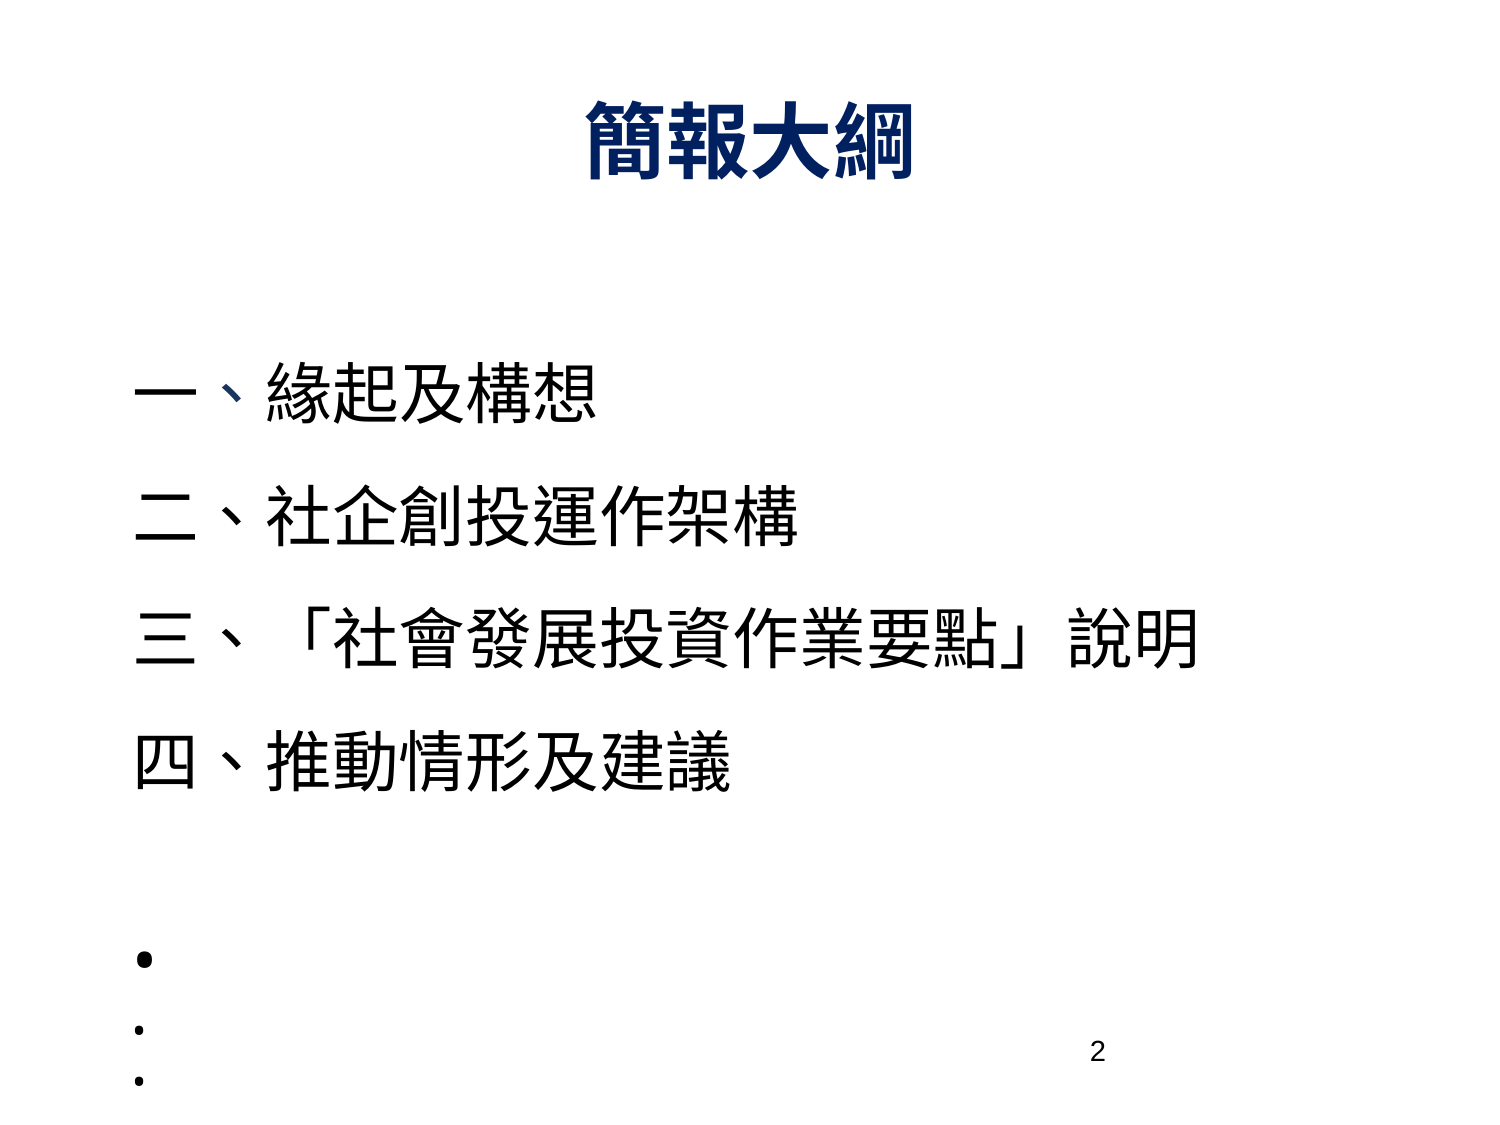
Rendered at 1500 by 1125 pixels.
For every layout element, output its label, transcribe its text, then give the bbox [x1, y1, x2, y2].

list 一、緣起及構想 二、社企創投運作架構 三、「社會發展投資作業要點」說明 四、推動情形及建議 [117, 317, 1383, 1025]
title 簡報大綱 [75, 45, 1426, 233]
text_box 1 [1074, 1024, 1426, 1103]
